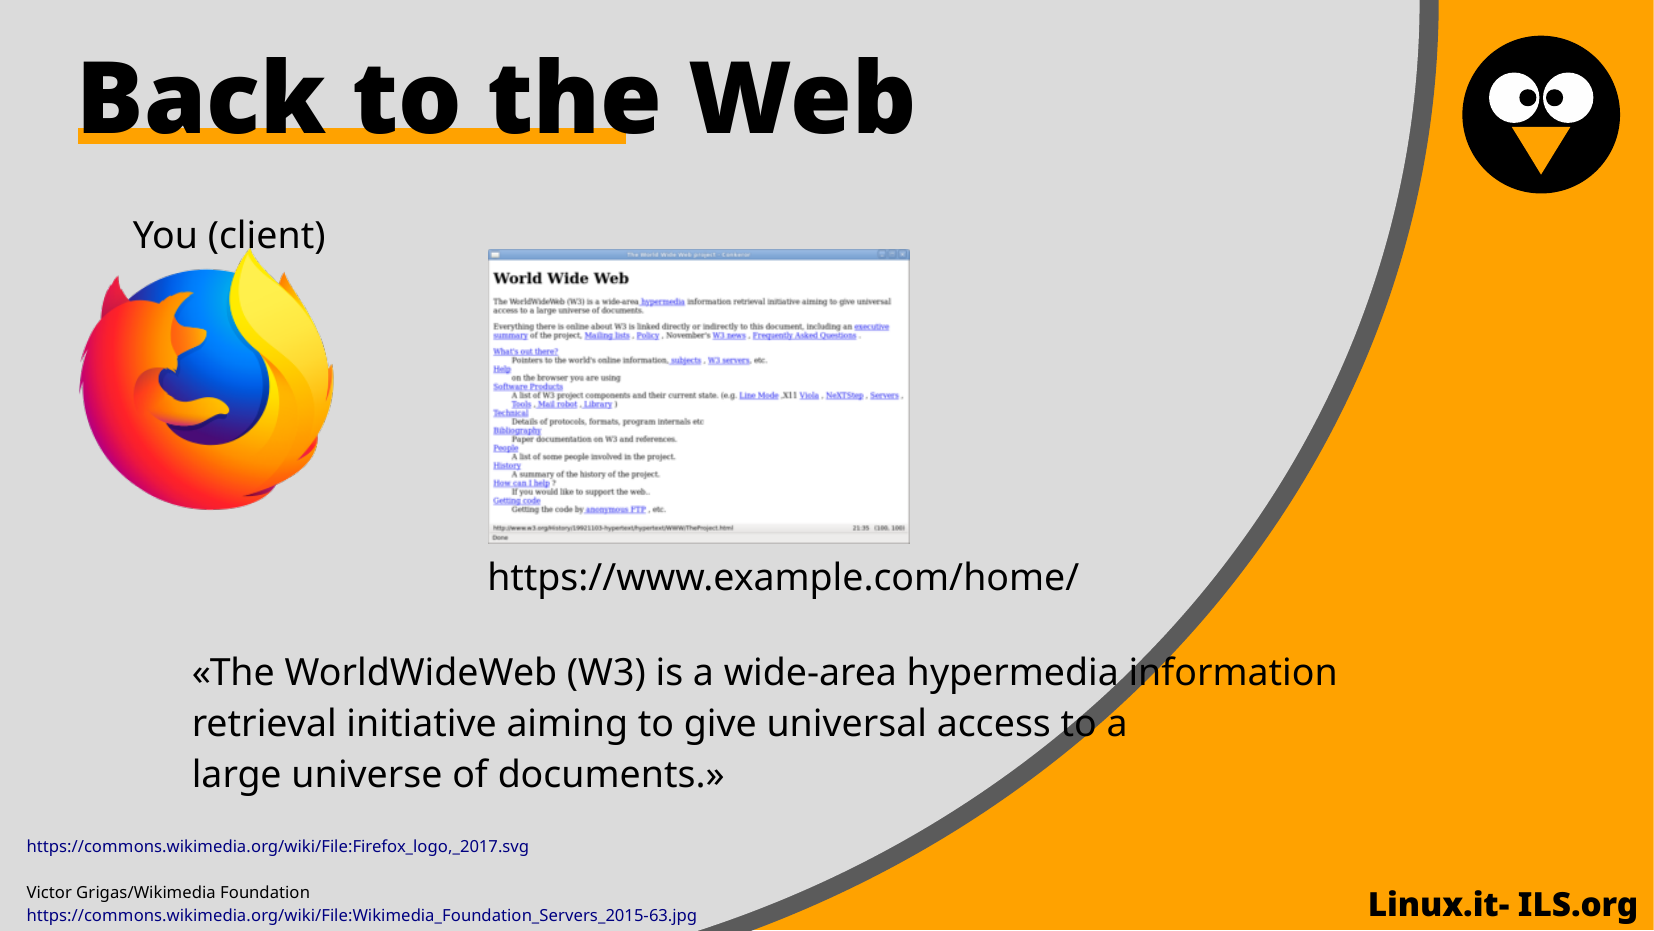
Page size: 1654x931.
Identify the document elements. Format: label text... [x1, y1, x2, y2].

picture [70, 247, 343, 520]
text_box You (client) [118, 201, 367, 260]
picture [488, 249, 910, 543]
title Back to the Web [76, 37, 1217, 152]
text_box Linux.it- ILS.org [1346, 874, 1654, 927]
text_box https://commons.wikimedia.org/wiki/File:Firefox_logo,_2017.svg Victor Grigas/Wikimedia Foundation https://commons.wikimedia.org/wiki/File:Wikimedia_Foundation_Servers_2015-63.jpg [11, 826, 1524, 921]
text_box https://www.example.com/home/ [472, 543, 1134, 647]
text_box «The WorldWideWeb (W3) is a wide-area hypermedia information retrieval initiative aiming to give universal access to a large universe of documents.» [177, 637, 1341, 785]
